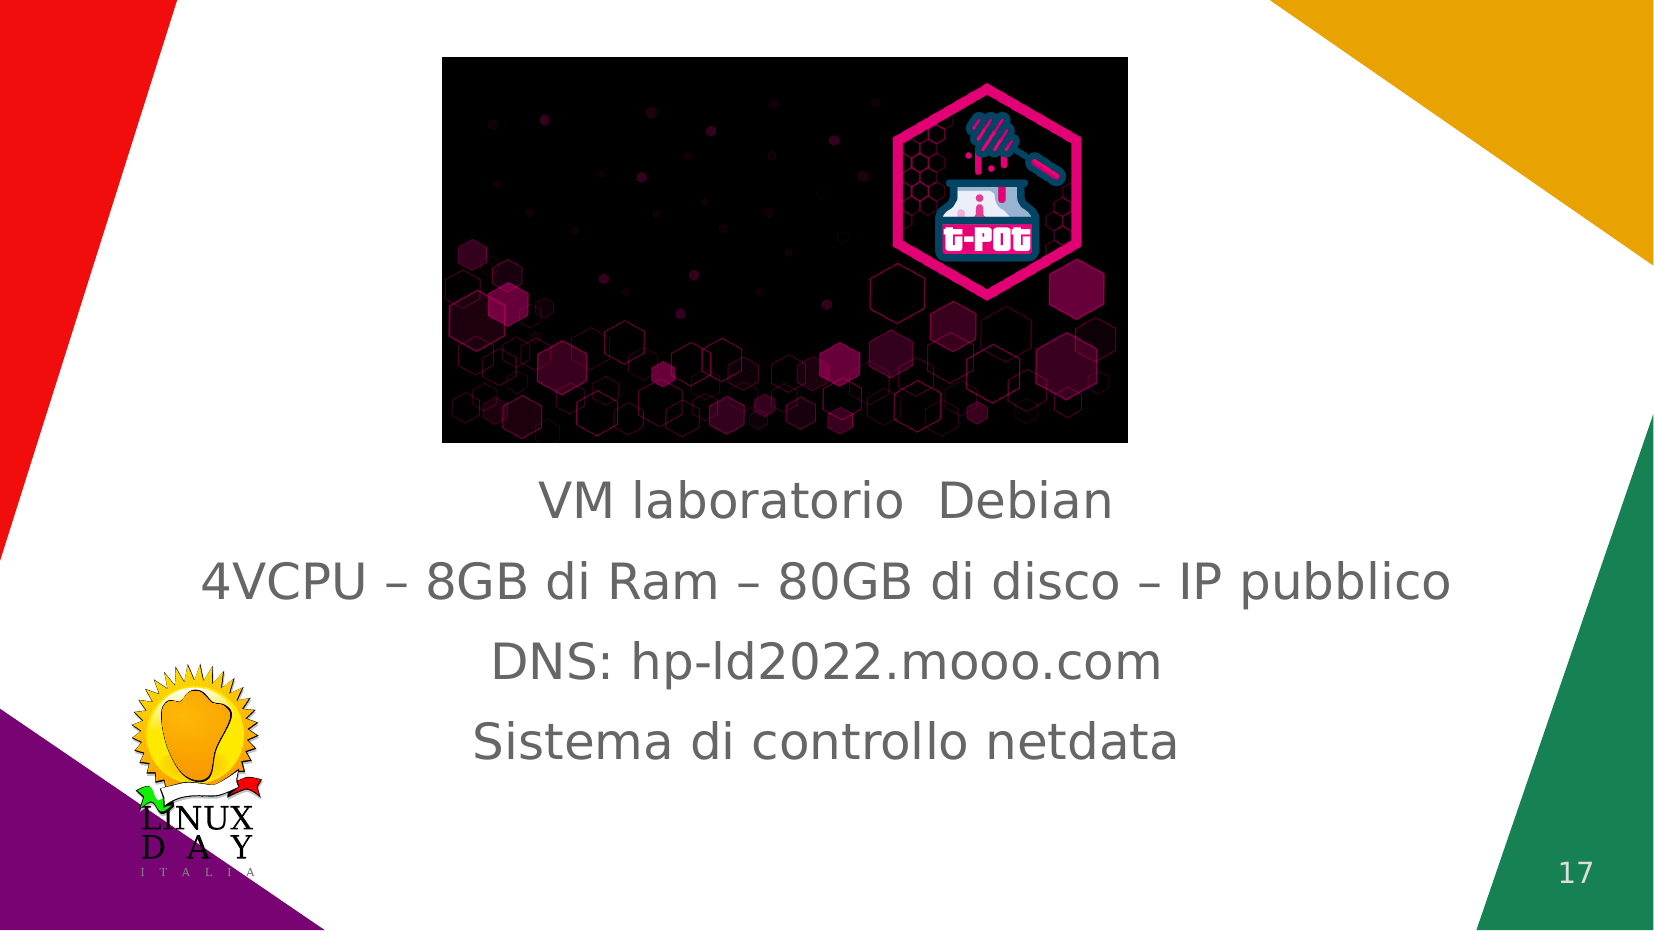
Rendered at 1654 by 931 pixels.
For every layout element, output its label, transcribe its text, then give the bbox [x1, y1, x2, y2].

picture [442, 57, 1128, 443]
picture [0, 644, 404, 931]
list VM laboratorio Debian 4VCPU – 8GB di Ram – 80GB di disco – IP pubblico DNS: hp-ld2022.mooo.com Sistema di controllo netdata [118, 472, 1536, 827]
